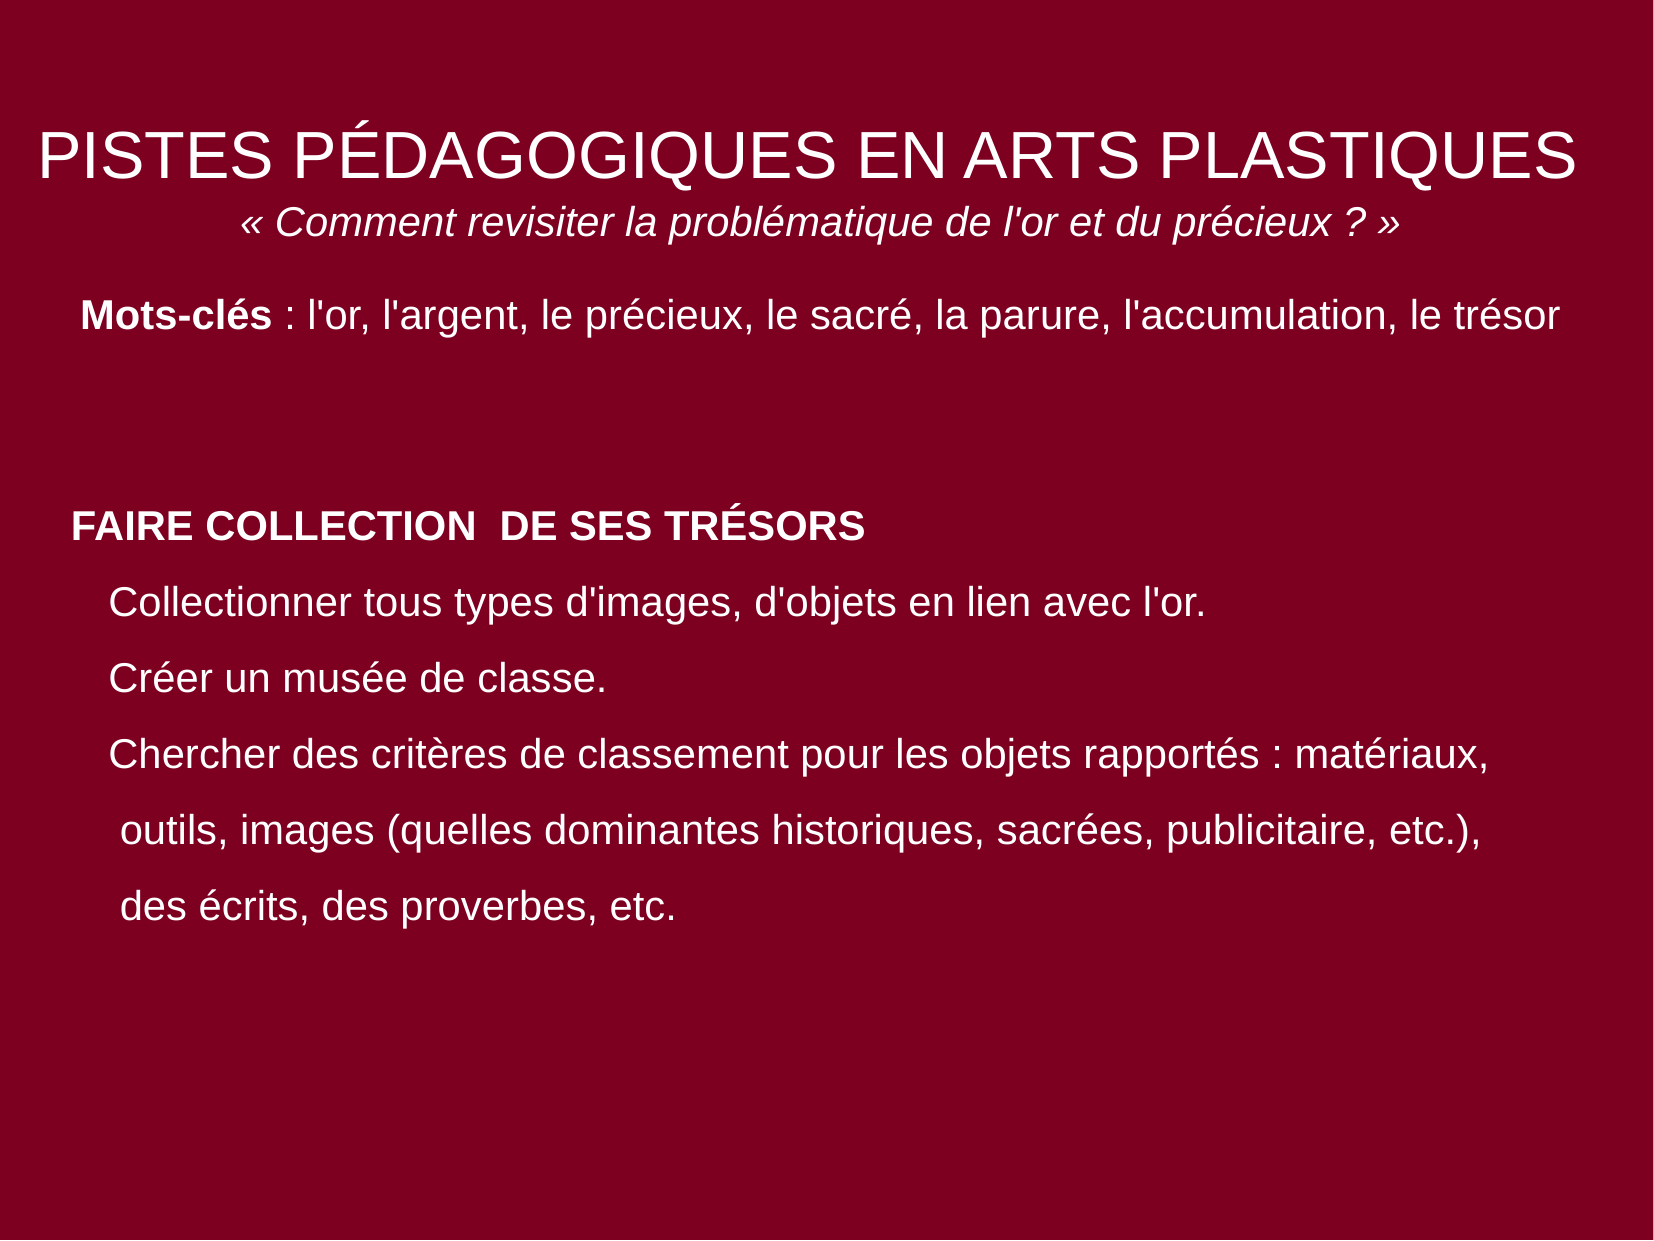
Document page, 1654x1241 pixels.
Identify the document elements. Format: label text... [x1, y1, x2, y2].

list FAIRE COLLECTION DE SES TRÉSORS Collectionner tous types d'images, d'objets en lien avec l'or. Créer un musée de classe. Chercher des critères de classement pour les objets rapportés : matériaux, outils, images (quelles dominantes historiques, sacrées, publicitaire, etc.), des écrits, des proverbes, etc. [70, 426, 1559, 1146]
title PISTES PÉDAGOGIQUES EN ARTS PLASTIQUES « Comment revisiter la problématique de l'or et du précieux ? » Mots-clés : l'or, l'argent, le précieux, le sacré, la parure, l'accumulation, le trésor [0, 70, 1642, 363]
